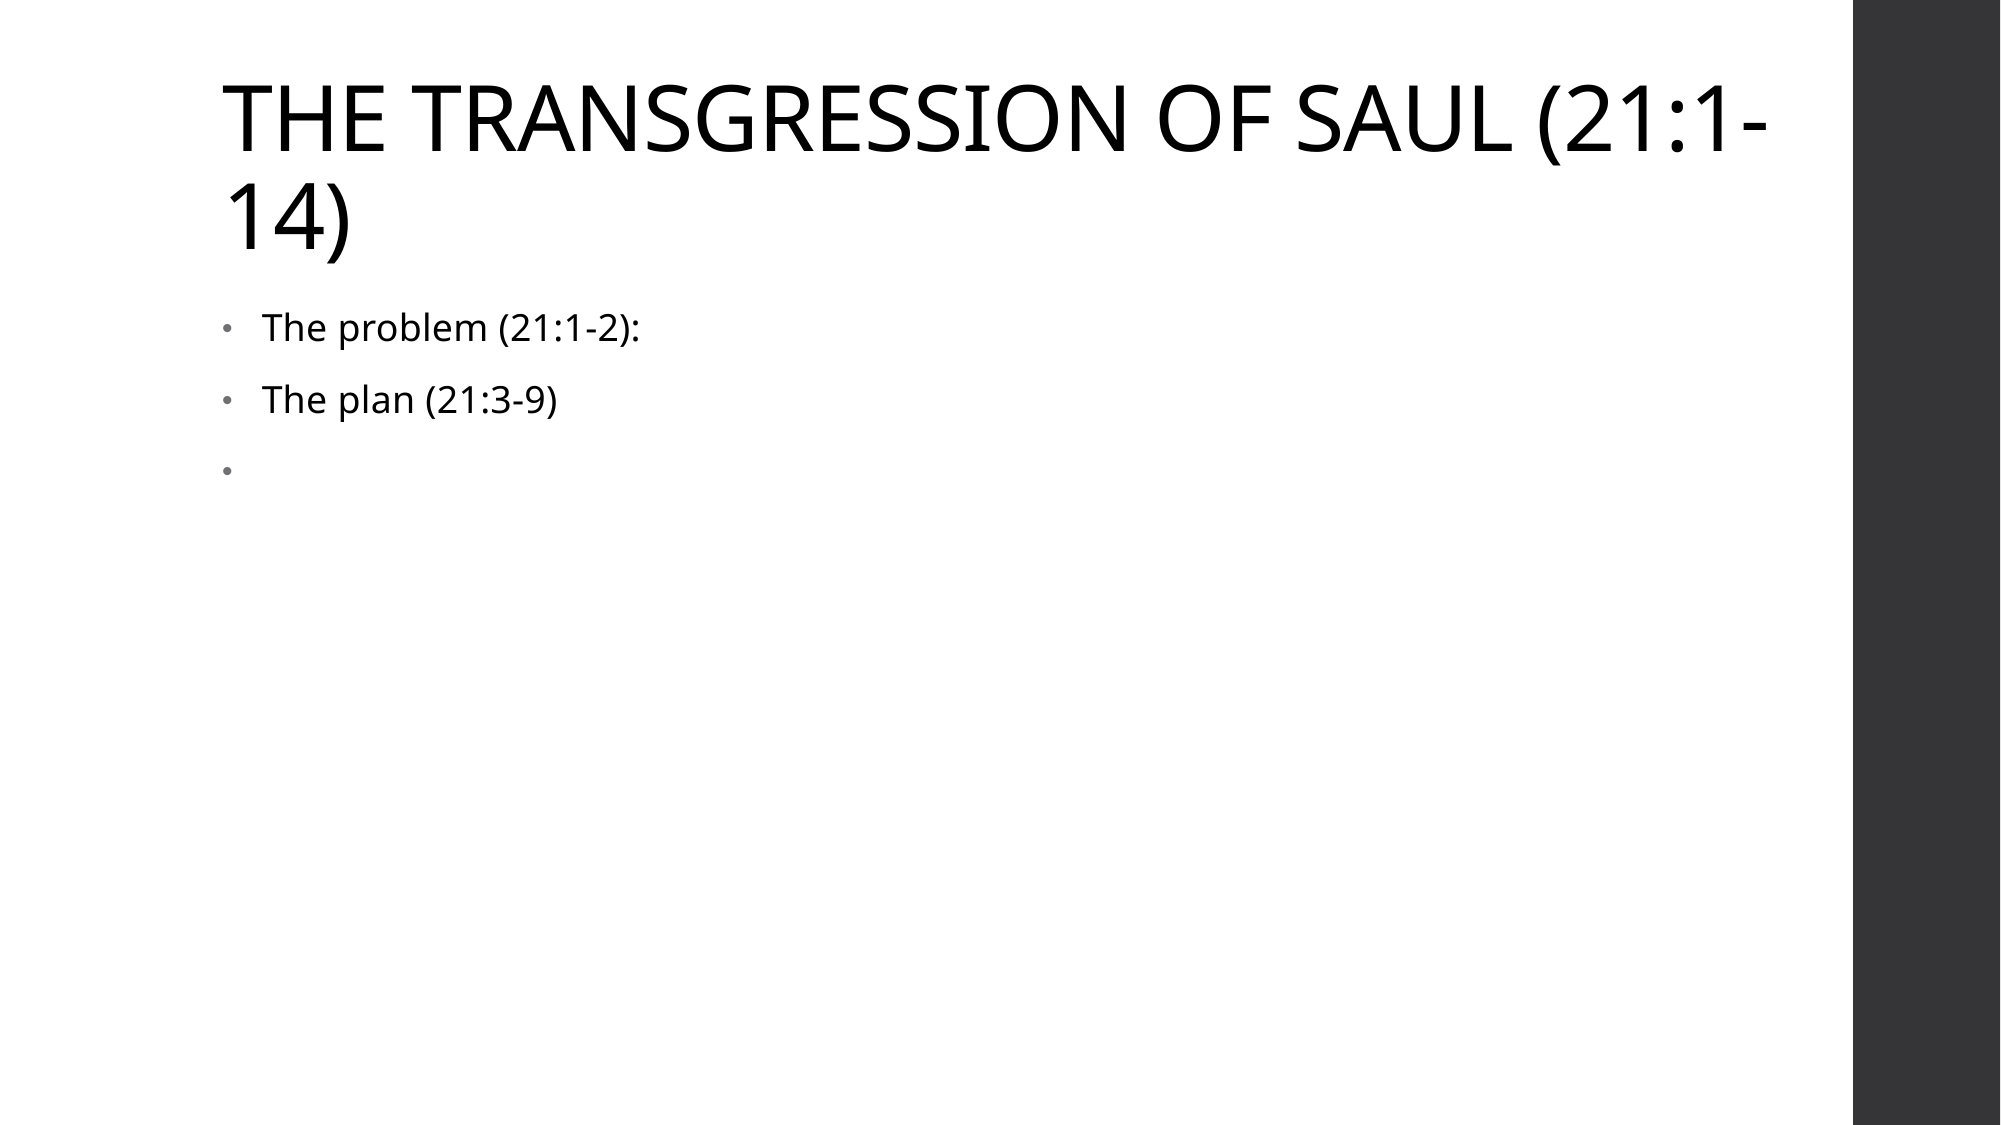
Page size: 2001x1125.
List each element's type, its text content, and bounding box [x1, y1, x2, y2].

list The problem (21:1-2): The plan (21:3-9) [206, 299, 1617, 1014]
title THE TRANSGRESSION OF SAUL (21:1-14) [206, 60, 1797, 278]
